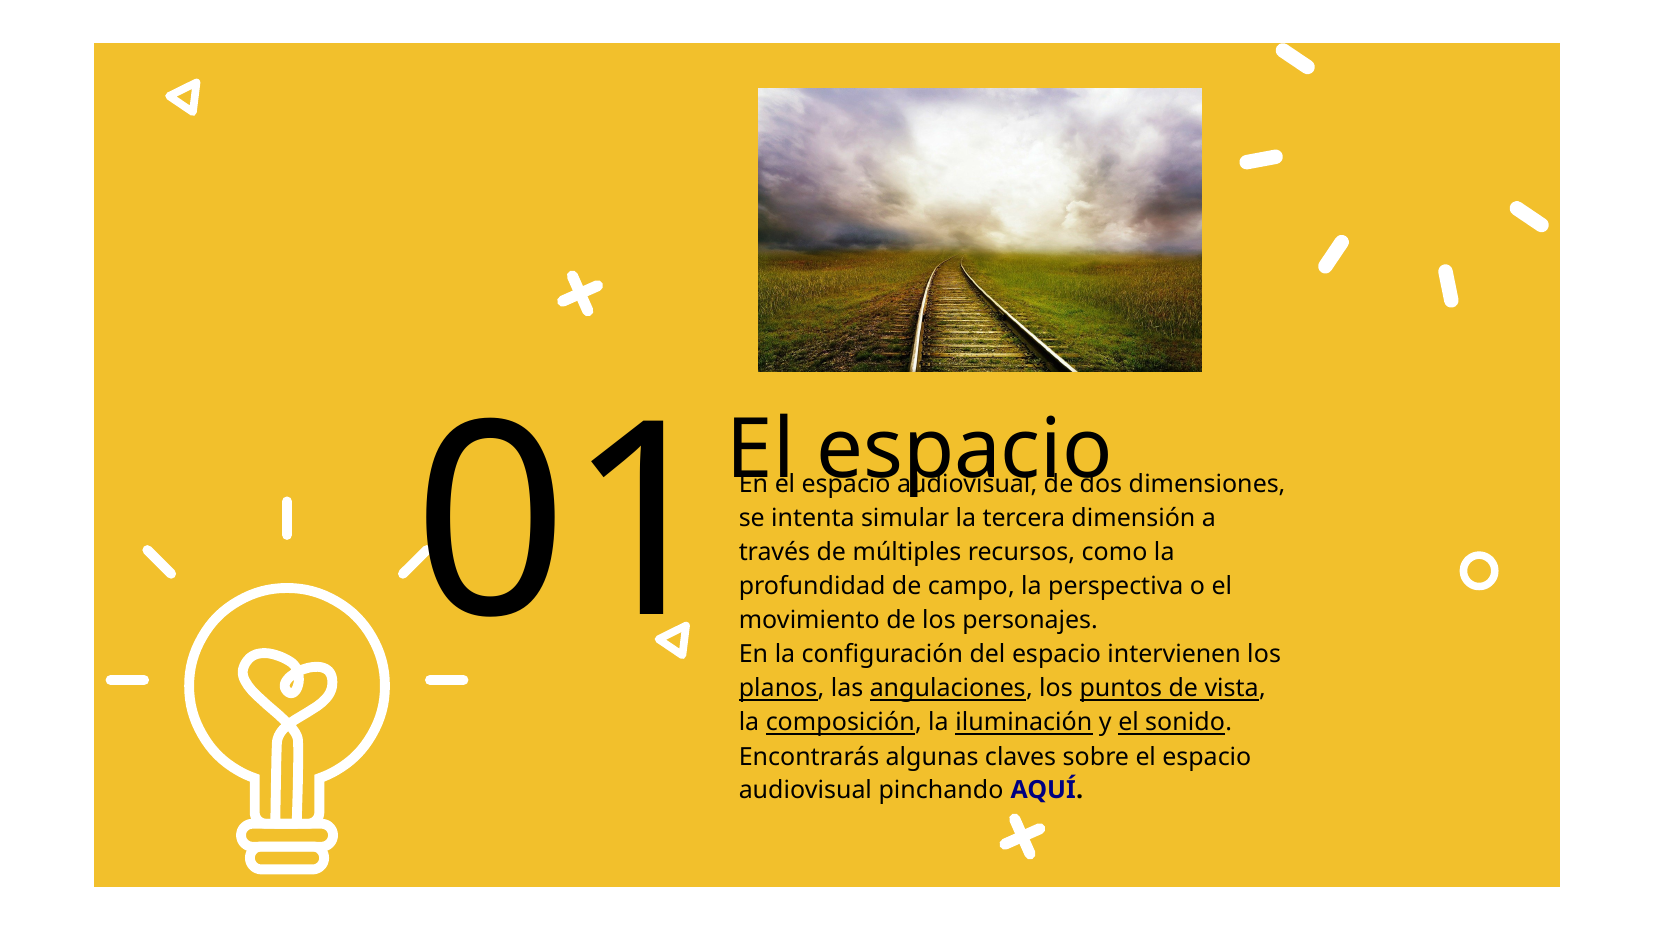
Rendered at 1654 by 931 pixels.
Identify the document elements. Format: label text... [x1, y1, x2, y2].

text_box En el espacio audiovisual, de dos dimensiones, se intenta simular la tercera dimensión a través de múltiples recursos, como la profundidad de campo, la perspectiva o el movimiento de los personajes. En la configuración del espacio intervienen los planos, las angulaciones, los puntos de vista, la composición, la iluminación y el sonido. Encontrarás algunas claves sobre el espacio audiovisual pinchando AQUÍ. [738, 474, 1288, 798]
title El espacio [759, 388, 1447, 502]
picture [758, 88, 1202, 372]
title 01 [413, 324, 759, 694]
